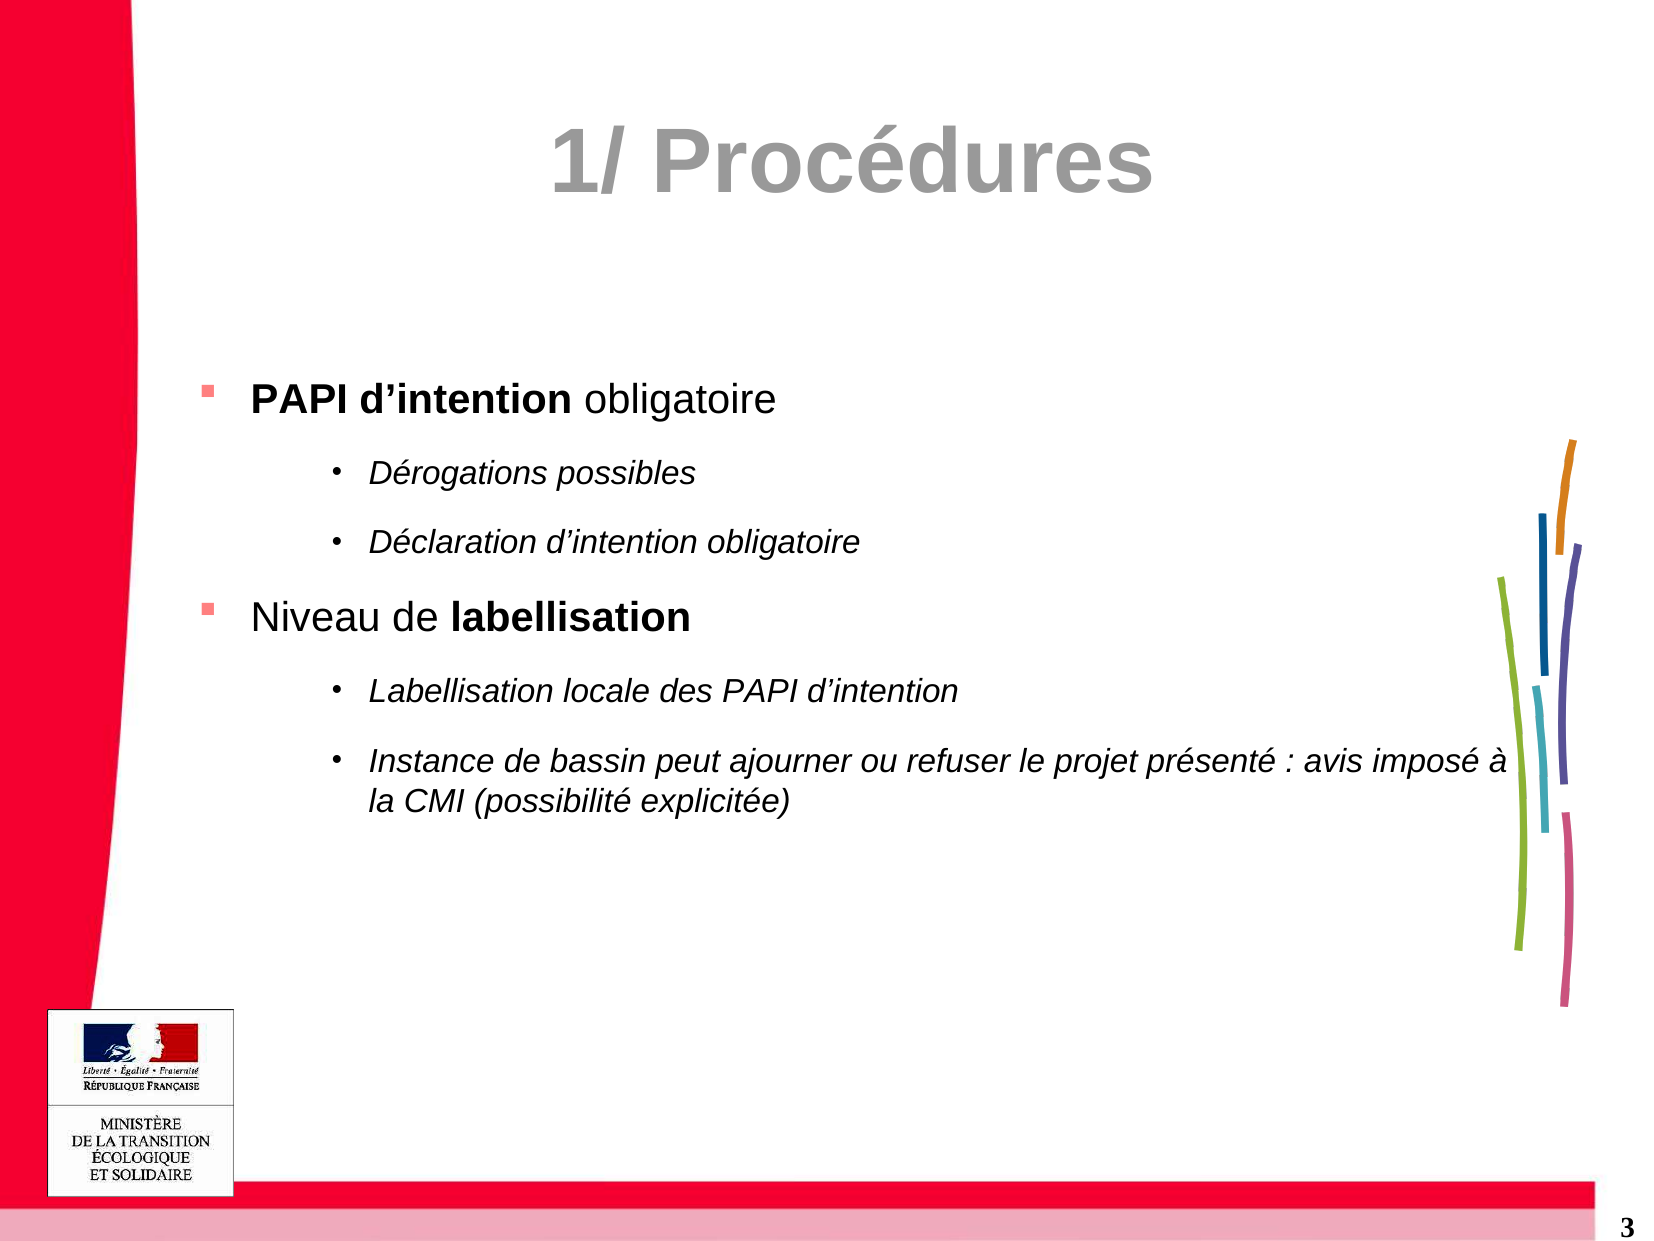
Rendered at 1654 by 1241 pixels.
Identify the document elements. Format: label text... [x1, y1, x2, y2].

text_box <numéro> [1482, 1208, 1636, 1240]
picture [0, 0, 1654, 1241]
text_box PAPI d’intention obligatoire Dérogations possibles Déclaration d’intention obligatoire Niveau de labellisation Labellisation locale des PAPI d’intention Instance de bassin peut ajourner ou refuser le projet présenté : avis imposé à la CMI (possibilité explicitée) Effet recherché : davantage responsabiliser les instances de bassin. [181, 368, 1511, 1187]
text_box 1/ Procédures [136, 56, 1571, 249]
